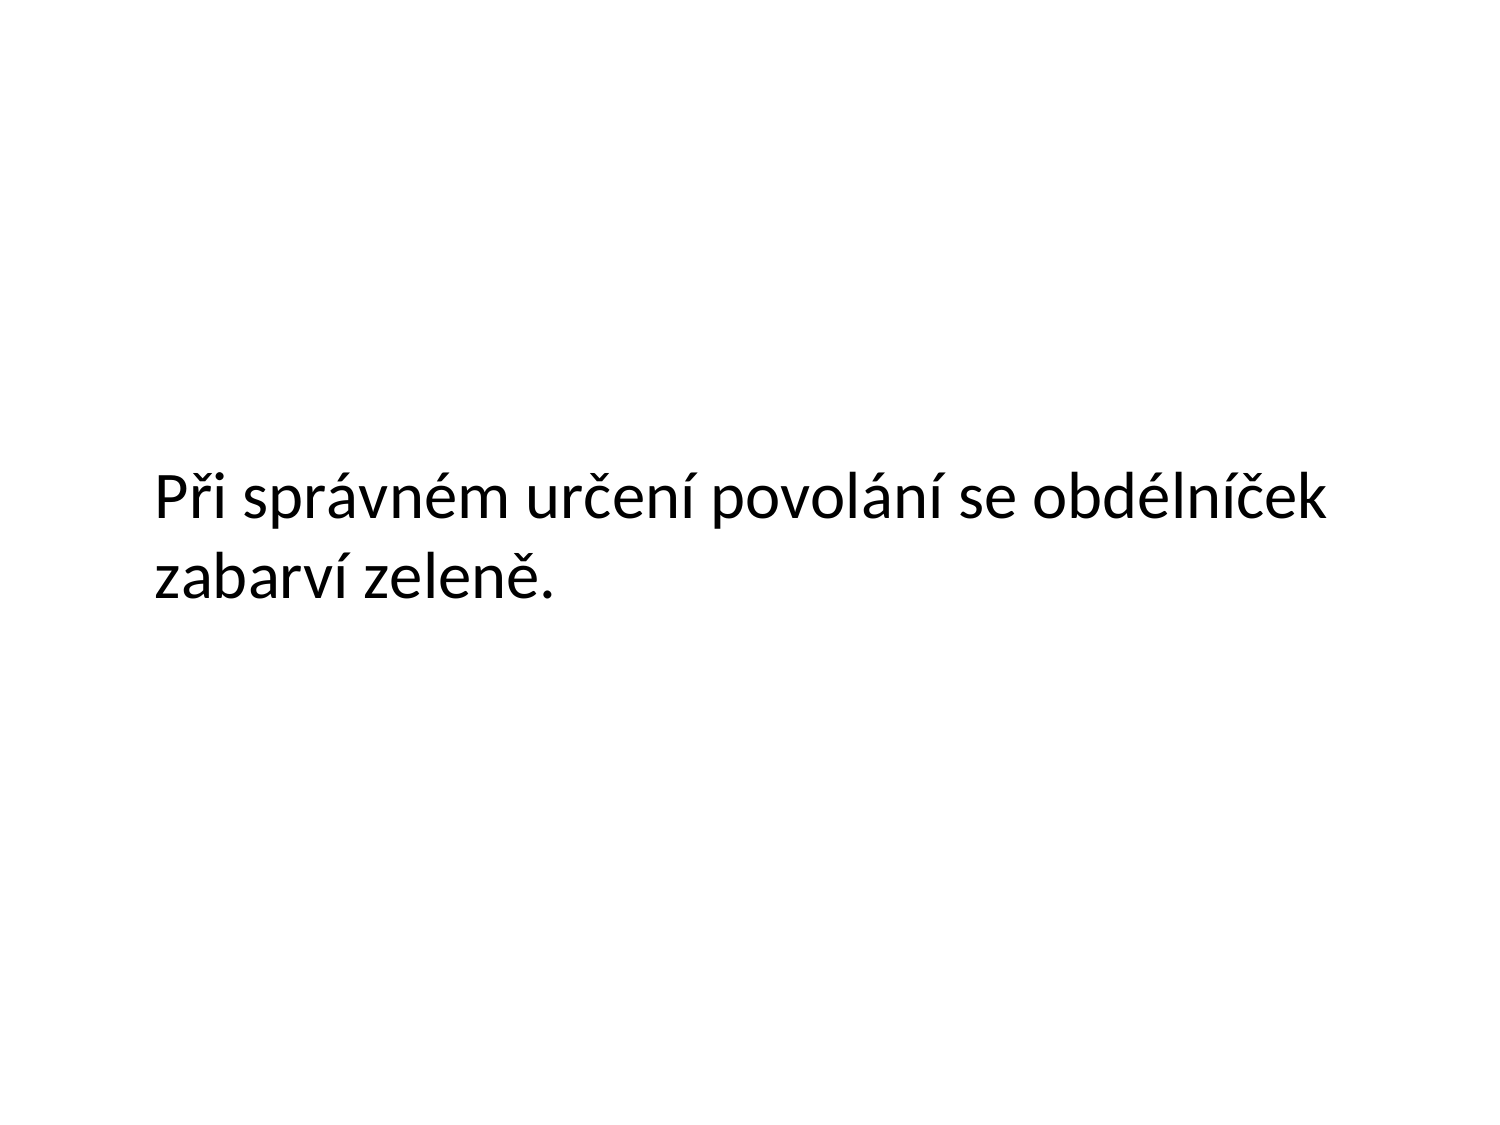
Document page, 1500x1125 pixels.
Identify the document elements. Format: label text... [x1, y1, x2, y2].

text_box Při správném určení povolání se obdélníček zabarví zeleně. [140, 444, 1345, 620]
